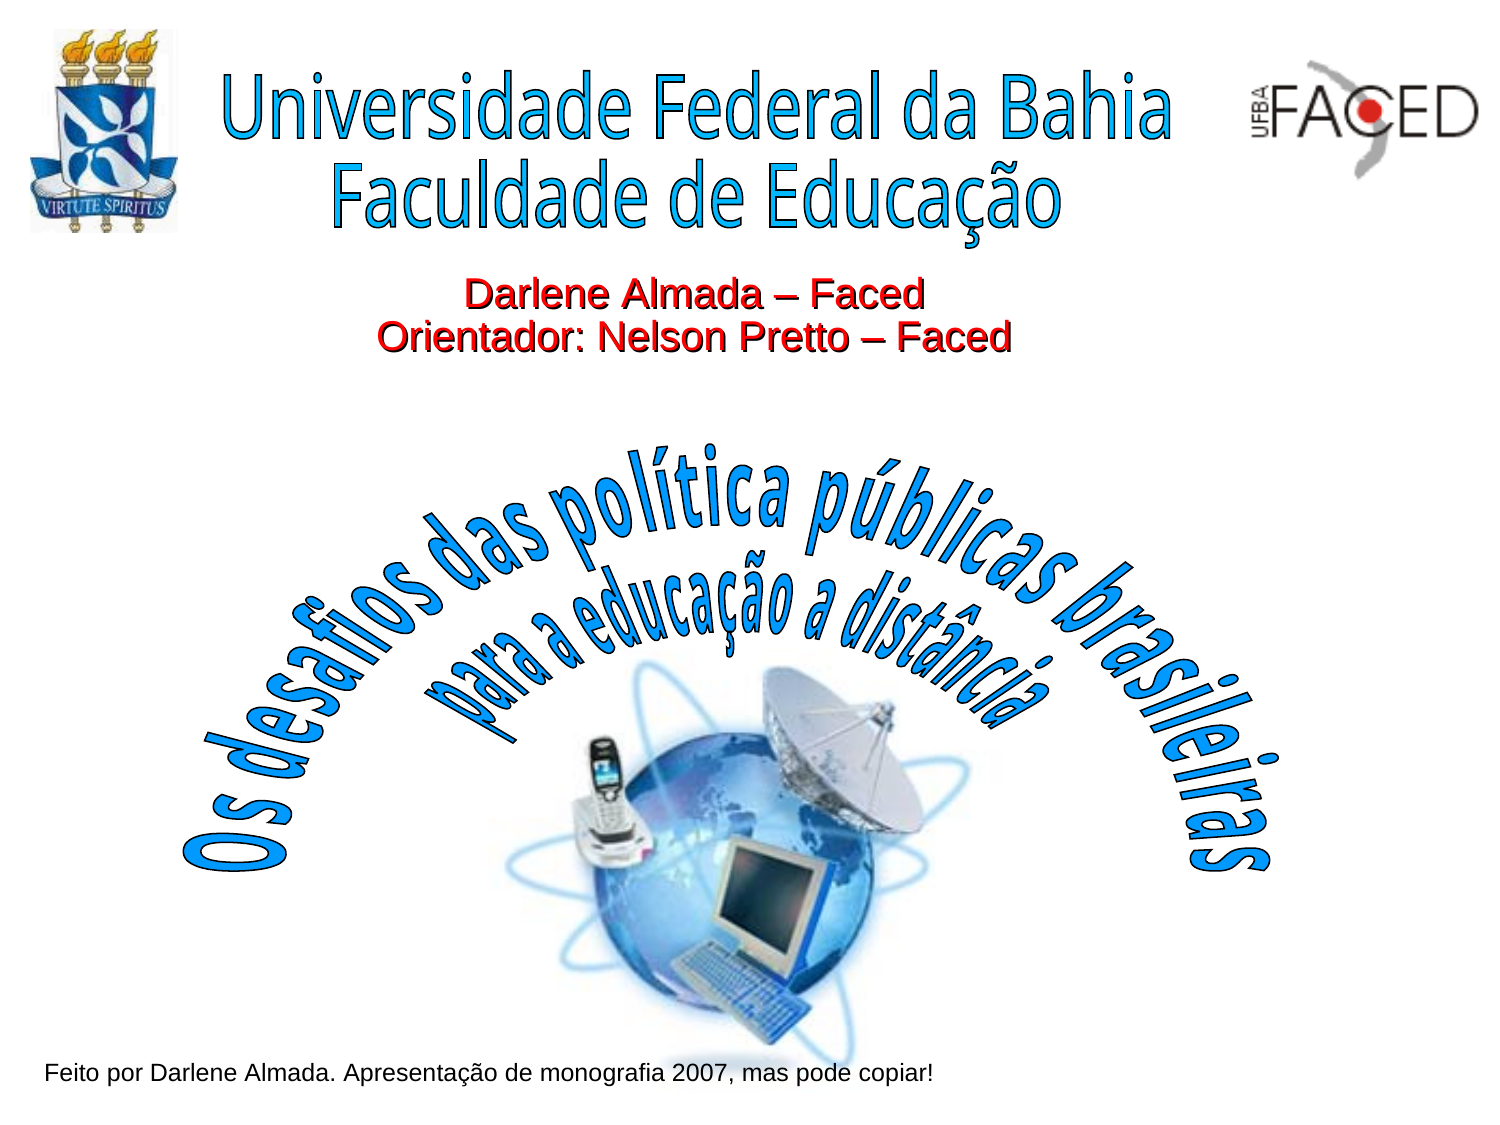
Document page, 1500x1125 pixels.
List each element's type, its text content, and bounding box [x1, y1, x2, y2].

picture [524, 660, 536, 673]
text_box Os desafios das política públicas brasileiras para a educação a distância [862, 597, 900, 653]
text_box Os desafios das política públicas brasileiras para a educação a distância [423, 513, 490, 590]
text_box Universidade Federal da Bahia Faculdade de Educação [657, 74, 684, 139]
text_box Os desafios das política públicas brasileiras para a educação a distância [424, 682, 517, 744]
text_box Os desafios das política públicas brasileiras para a educação a distância [1140, 683, 1213, 717]
picture [996, 709, 1004, 716]
text_box Os desafios das política públicas brasileiras para a educação a distância [183, 833, 287, 872]
text_box Universidade Federal da Bahia Faculdade de Educação [574, 159, 607, 228]
text_box Universidade Federal da Bahia Faculdade de Educação [478, 70, 511, 139]
text_box Os desafios das política públicas brasileiras para a educação a distância [292, 596, 379, 665]
text_box Os desafios das política públicas brasileiras para a educação a distância [287, 647, 364, 691]
text_box Os desafios das política públicas brasileiras para a educação a distância [1190, 848, 1270, 871]
text_box Os desafios das política públicas brasileiras para a educação a distância [961, 519, 1013, 574]
text_box Os desafios das política públicas brasileiras para a educação a distância [628, 450, 657, 532]
text_box Universidade Federal da Bahia Faculdade de Educação [711, 178, 743, 228]
text_box Universidade Federal da Bahia Faculdade de Educação [904, 70, 937, 139]
text_box Universidade Federal da Bahia Faculdade de Educação [918, 178, 948, 228]
text_box Os desafios das política públicas brasileiras para a educação a distância [628, 580, 668, 641]
text_box Universidade Federal da Bahia Faculdade de Educação [326, 90, 361, 139]
text_box Os desafios das política públicas brasileiras para a educação a distância [204, 732, 309, 778]
text_box Os desafios das política públicas brasileiras para a educação a distância [383, 562, 443, 615]
text_box Os desafios das política públicas brasileiras para a educação a distância [494, 633, 553, 685]
text_box Os desafios das política públicas brasileiras para a educação a distância [549, 486, 596, 572]
text_box Os desafios das política públicas brasileiras para a educação a distância [1051, 562, 1133, 632]
picture [559, 647, 569, 656]
text_box Os desafios das política públicas brasileiras para a educação a distância [851, 478, 895, 540]
text_box Os desafios das política públicas brasileiras para a educação a distância [938, 507, 981, 563]
text_box Os desafios das política públicas brasileiras para a educação a distância [675, 455, 702, 528]
text_box Os desafios das política públicas brasileiras para a educação a distância [664, 576, 690, 636]
text_box Os desafios das política públicas brasileiras para a educação a distância [595, 478, 632, 537]
text_box Universidade Federal da Bahia Faculdade de Educação [956, 178, 984, 249]
text_box Os desafios das política públicas brasileiras para a educação a distância [1180, 779, 1262, 801]
text_box Universidade Federal da Bahia Faculdade de Educação [945, 89, 975, 139]
text_box Universidade Federal da Bahia Faculdade de Educação [1003, 74, 1038, 139]
text_box Os desafios das política públicas brasileiras para a educação a distância [1015, 553, 1078, 603]
text_box Os desafios das política públicas brasileiras para a educação a distância [472, 643, 529, 696]
text_box Universidade Federal da Bahia Faculdade de Educação [807, 89, 829, 139]
text_box Universidade Federal da Bahia Faculdade de Educação [726, 70, 759, 139]
text_box Os desafios das política públicas brasileiras para a educação a distância [885, 466, 933, 549]
text_box Os desafios das política públicas brasileiras para a educação a distância [759, 466, 789, 527]
text_box Feito por Darlene Almada. Apresentação de monografia 2007, mas pode copiar! [29, 1062, 1123, 1107]
text_box Universidade Federal da Bahia Faculdade de Educação [495, 159, 528, 228]
text_box Os desafios das política públicas brasileiras para a educação a distância [727, 465, 752, 526]
text_box Universidade Federal da Bahia Faculdade de Educação [535, 178, 566, 228]
text_box Os desafios das política públicas brasileiras para a educação a distância [351, 587, 415, 634]
text_box Os desafios das política públicas brasileiras para a educação a distância [1101, 629, 1173, 678]
text_box Universidade Federal da Bahia Faculdade de Educação [1084, 70, 1115, 139]
text_box Universidade Federal da Bahia Faculdade de Educação [988, 178, 1018, 228]
text_box Os desafios das política públicas brasileiras para a educação a distância [805, 471, 848, 556]
picture [488, 647, 1004, 1062]
text_box Universidade Federal da Bahia Faculdade de Educação [887, 178, 914, 228]
text_box Universidade Federal da Bahia Faculdade de Educação [688, 89, 720, 139]
text_box Os desafios das política públicas brasileiras para a educação a distância [718, 572, 736, 657]
text_box Os desafios das política públicas brasileiras para a educação a distância [931, 635, 992, 692]
text_box Os desafios das política públicas brasileiras para a educação a distância [451, 662, 517, 709]
text_box Os desafios das política públicas brasileiras para a educação a distância [326, 609, 392, 653]
text_box Universidade Federal da Bahia Faculdade de Educação [769, 163, 797, 227]
text_box Universidade Federal da Bahia Faculdade de Educação [598, 89, 630, 139]
text_box Os desafios das política públicas brasileiras para a educação a distância [689, 573, 714, 634]
picture [1240, 59, 1487, 183]
text_box Os desafios das política públicas brasileiras para a educação a distância [247, 707, 323, 743]
text_box Universidade Federal da Bahia Faculdade de Educação [404, 178, 431, 228]
text_box Os desafios das política públicas brasileiras para a educação a distância [601, 565, 642, 647]
text_box Universidade Federal da Bahia Faculdade de Educação [557, 70, 590, 139]
text_box Os desafios das política públicas brasileiras para a educação a distância [1163, 725, 1239, 762]
text_box Os desafios das política públicas brasileiras para a educação a distância [897, 602, 947, 667]
picture [923, 652, 937, 664]
text_box Universidade Federal da Bahia Faculdade de Educação [831, 89, 861, 139]
text_box Os desafios das política públicas brasileiras para a educação a distância [213, 794, 292, 825]
text_box Os desafios das política públicas brasileiras para a educação a distância [1174, 758, 1251, 782]
text_box Universidade Federal da Bahia Faculdade de Educação [334, 163, 362, 227]
text_box Os desafios das política públicas brasileiras para a educação a distância [911, 623, 964, 678]
text_box Os desafios das política públicas brasileiras para a educação a distância [1186, 809, 1266, 839]
text_box Os desafios das política públicas brasileiras para a educação a distância [466, 517, 523, 574]
text_box Os desafios das política públicas brasileiras para a educação a distância [841, 570, 894, 649]
text_box Os desafios das política públicas brasileiras para a educação a distância [532, 613, 584, 668]
text_box Universidade Federal da Bahia Faculdade de Educação [366, 178, 396, 228]
text_box Os desafios das política públicas brasileiras para a educação a distância [970, 670, 1032, 713]
text_box Universidade Federal da Bahia Faculdade de Educação [429, 89, 455, 139]
text_box Universidade Federal da Bahia Faculdade de Educação [403, 89, 425, 139]
text_box Os desafios das política públicas brasileiras para a educação a distância [957, 657, 1018, 704]
text_box Universidade Federal da Bahia Faculdade de Educação [804, 159, 837, 228]
text_box Os desafios das política públicas brasileiras para a educação a distância [1124, 659, 1199, 699]
text_box Universidade Federal da Bahia Faculdade de Educação [519, 89, 549, 139]
text_box Universidade Federal da Bahia Faculdade de Educação [1026, 178, 1060, 228]
text_box Universidade Federal da Bahia Faculdade de Educação [1043, 89, 1073, 139]
text_box Universidade Federal da Bahia Faculdade de Educação [363, 89, 395, 139]
picture [488, 686, 500, 699]
text_box Universidade Federal da Bahia Faculdade de Educação [438, 179, 469, 228]
text_box Universidade Federal da Bahia Faculdade de Educação [224, 74, 262, 139]
text_box Universidade Federal da Bahia Faculdade de Educação [670, 159, 703, 228]
text_box Os desafios das política públicas brasileiras para a educação a distância [875, 604, 922, 659]
text_box Universidade Federal da Bahia Faculdade de Educação [1140, 89, 1170, 139]
text_box Universidade Federal da Bahia Faculdade de Educação [615, 178, 647, 228]
text_box Os desafios das política públicas brasileiras para a educação a distância [805, 579, 836, 640]
text_box Os desafios das política públicas brasileiras para a educação a distância [921, 479, 973, 557]
text_box Os desafios das política públicas brasileiras para a educação a distância [267, 673, 340, 716]
text_box Os desafios das política públicas brasileiras para a educação a distância [1150, 692, 1252, 733]
text_box Os desafios das política públicas brasileiras para a educação a distância [503, 503, 548, 561]
text_box Universidade Federal da Bahia Faculdade de Educação [768, 89, 799, 139]
text_box Universidade Federal da Bahia Faculdade de Educação [847, 179, 878, 228]
text_box Darlene Almada – Faced Orientador: Nelson Pretto – Faced [206, 265, 1182, 374]
text_box Os desafios das política públicas brasileiras para a educação a distância [573, 597, 615, 654]
text_box Os desafios das política públicas brasileiras para a educação a distância [981, 683, 1049, 729]
picture [30, 29, 178, 233]
text_box Os desafios das política públicas brasileiras para a educação a distância [1080, 605, 1155, 649]
text_box Universidade Federal da Bahia Faculdade de Educação [273, 89, 304, 139]
text_box Os desafios das política públicas brasileiras para a educação a distância [986, 533, 1043, 591]
